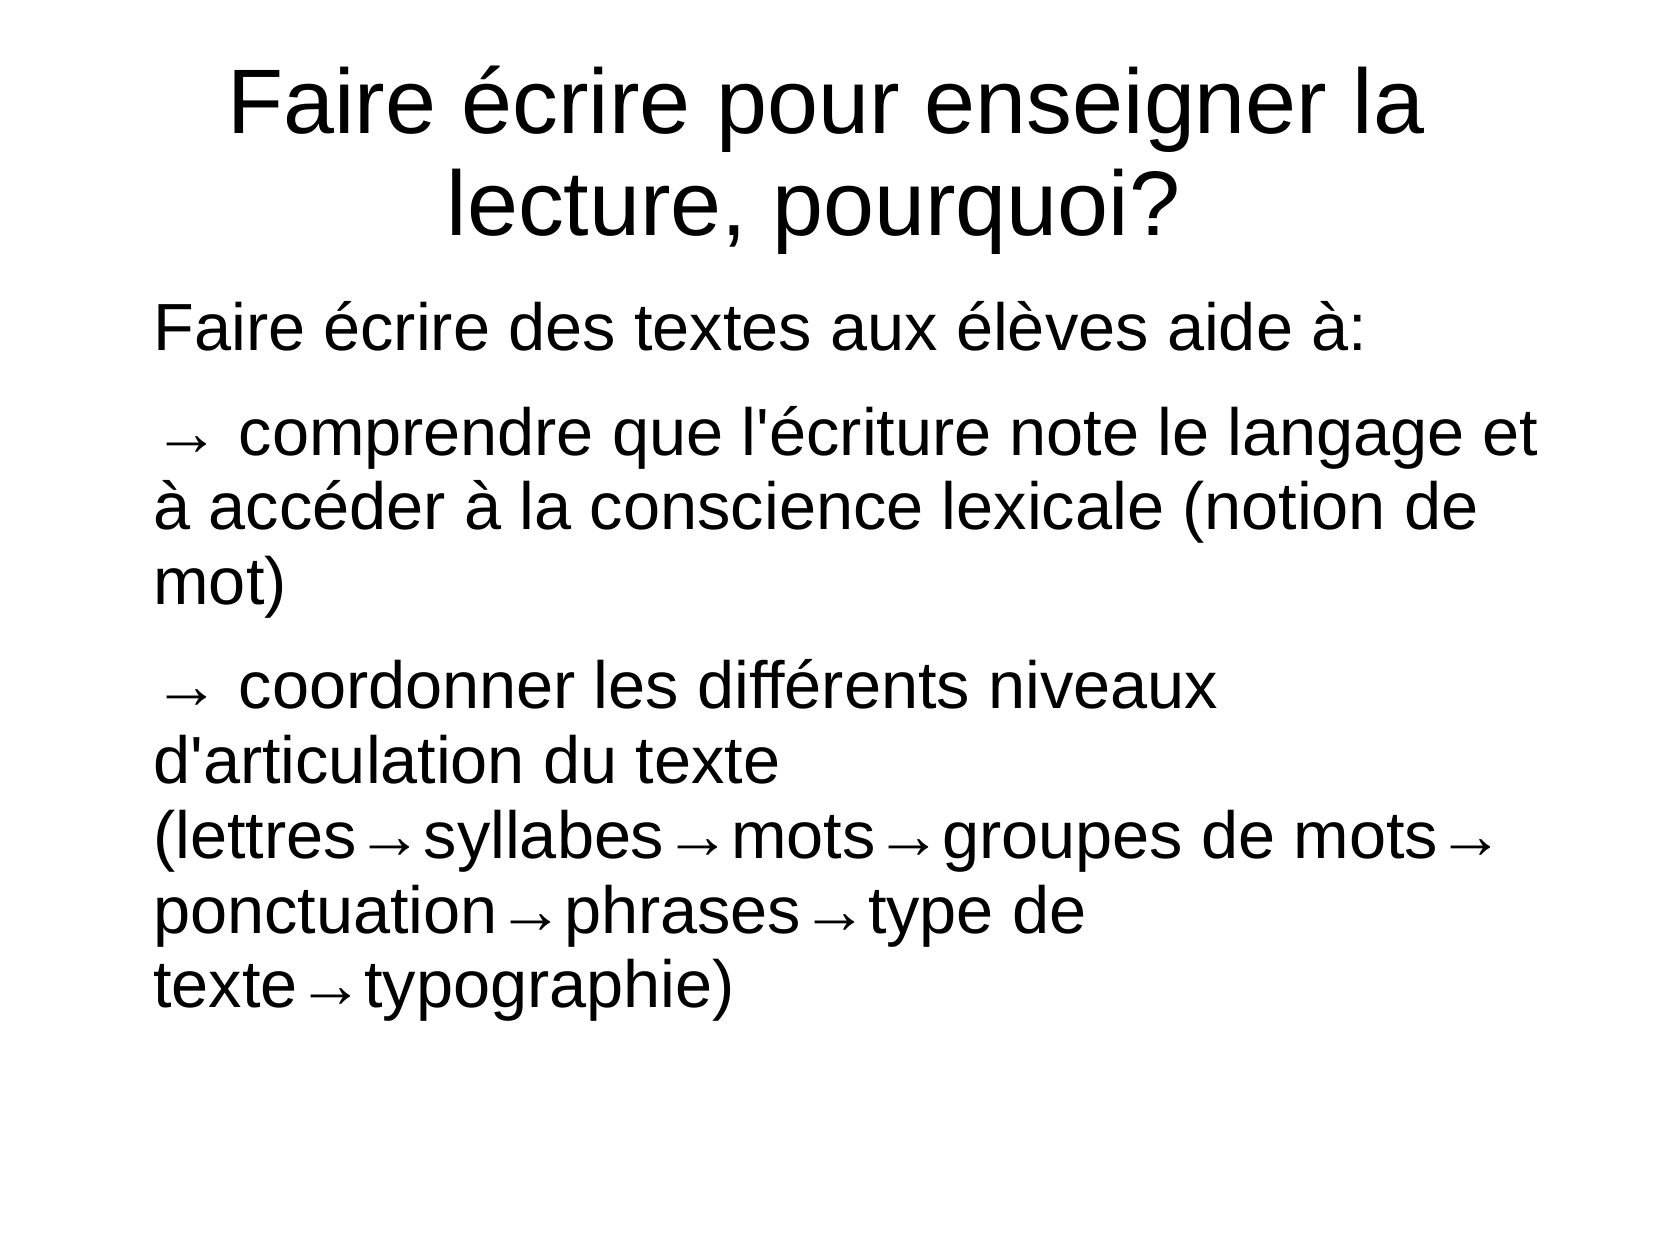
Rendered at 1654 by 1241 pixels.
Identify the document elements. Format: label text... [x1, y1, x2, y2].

list Faire écrire des textes aux élèves aide à: → comprendre que l'écriture note le langage et à accéder à la conscience lexicale (notion de mot) → coordonner les différents niveaux d'articulation du texte (lettres→syllabes→mots→groupes de mots→ ponctuation→phrases→type de texte→typographie) [82, 290, 1571, 1109]
title Faire écrire pour enseigner la lecture, pourquoi? [82, 49, 1571, 257]
